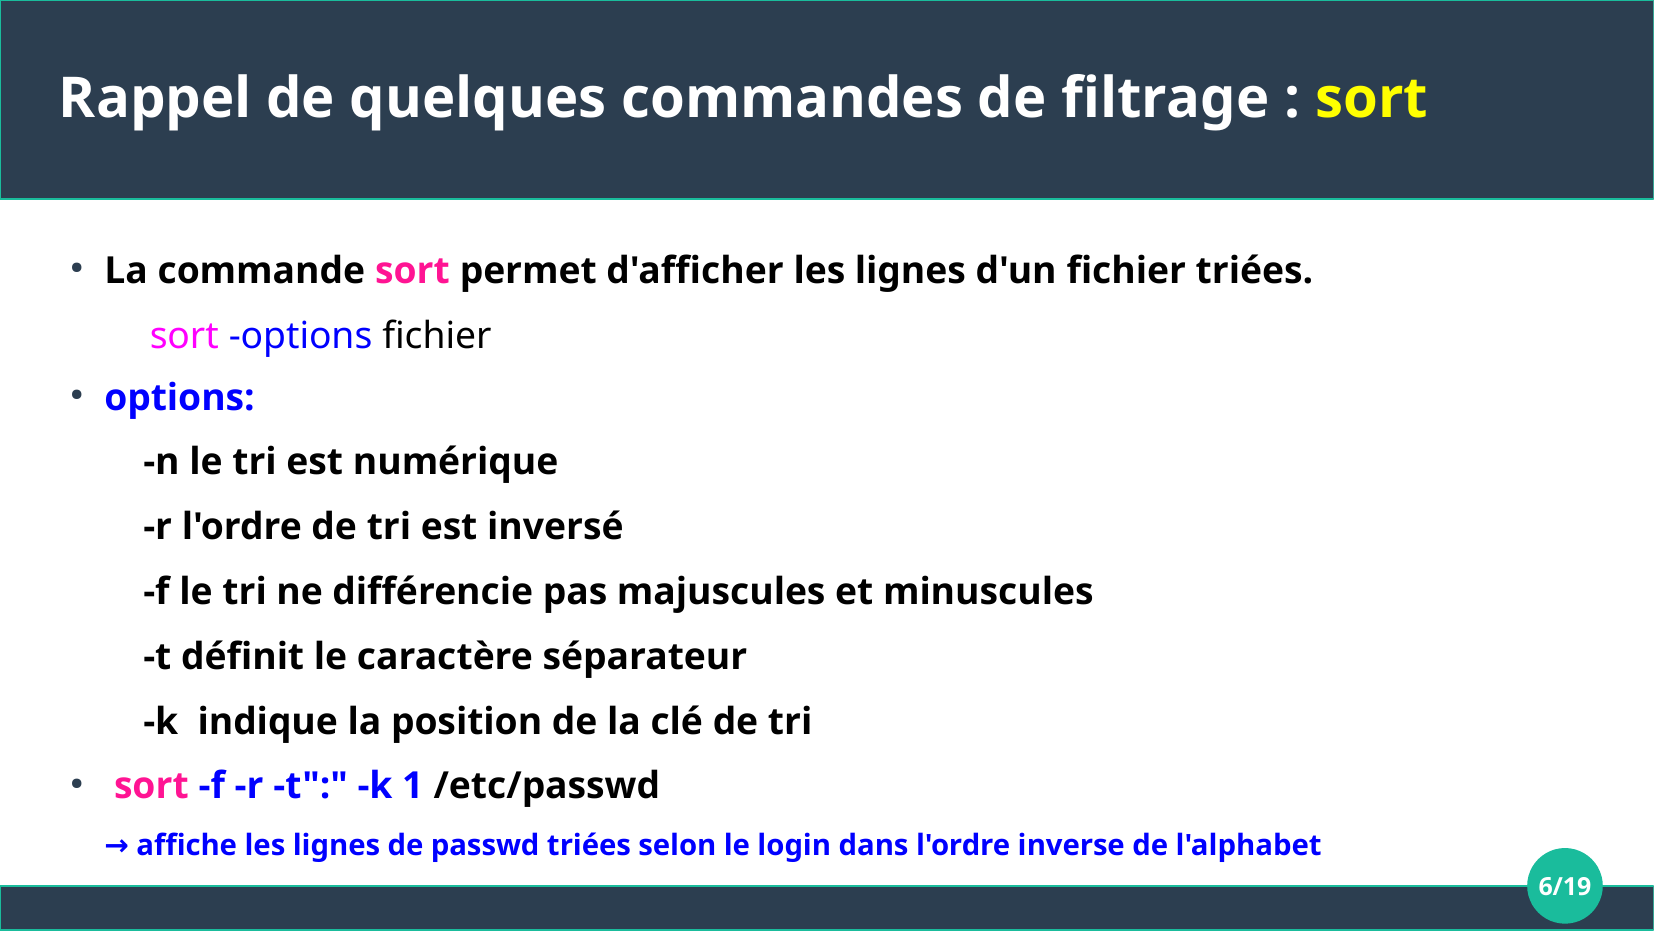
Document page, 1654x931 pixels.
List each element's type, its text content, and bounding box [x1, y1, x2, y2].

list La commande sort permet d'afficher les lignes d'un fichier triées. sort -options fichier options: -n le tri est numérique -r l'ordre de tri est inversé -f le tri ne différencie pas majuscules et minuscules -t définit le caractère séparateur -k indique la position de la clé de tri sort -f -r -t":" -k 1 /etc/passwd → affiche les lignes de passwd triées selon le login dans l'ordre inverse de l'alphabet [59, 243, 1595, 864]
title Rappel de quelques commandes de filtrage : sort [59, 37, 1595, 155]
